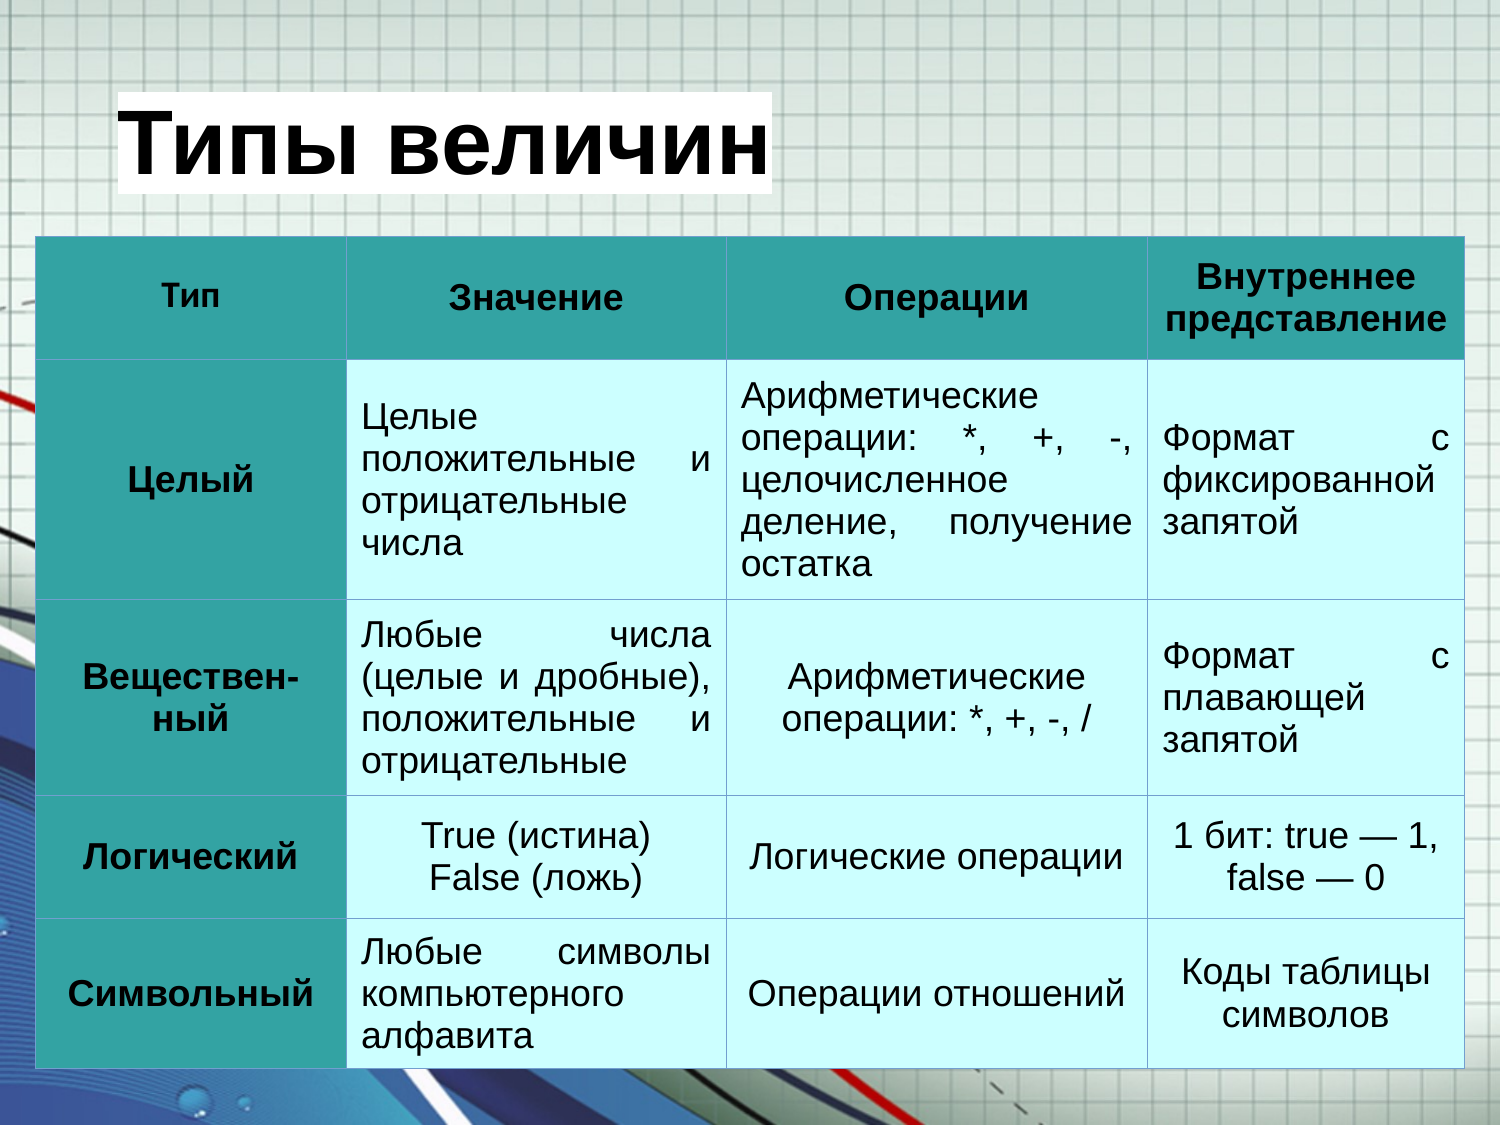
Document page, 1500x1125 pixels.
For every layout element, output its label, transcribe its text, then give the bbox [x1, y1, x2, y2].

title Типы величин [103, 32, 1397, 236]
table_cell Логический [36, 796, 346, 918]
table_header Тип [36, 237, 346, 359]
table_cell Веществен-ный [36, 600, 346, 795]
table_cell Арифметические операции: *, +, -, целочисленное деление, получение остатка [727, 360, 1147, 599]
table_cell True (истина) False (ложь) [347, 796, 726, 918]
table_cell Операции отношений [727, 919, 1147, 1068]
table_cell Любые числа (целые и дробные), положительные и отрицательные [347, 600, 726, 795]
table_cell Целые положительные и отрицательные числа [347, 360, 726, 599]
table_header Внутреннее представление [1148, 237, 1464, 359]
table_cell Коды таблицы символов [1148, 919, 1464, 1068]
table_cell Формат с плавающей запятой [1148, 600, 1464, 795]
table_cell Любые символы компьютерного алфавита [347, 919, 726, 1068]
table_cell Целый [36, 360, 346, 599]
table_header Операции [727, 237, 1147, 359]
table_cell Логические операции [727, 796, 1147, 918]
table_cell Символьный [36, 919, 346, 1068]
table_cell 1 бит: true — 1, false — 0 [1148, 796, 1464, 918]
picture [0, 0, 1500, 1125]
table_cell Формат с фиксированной запятой [1148, 360, 1464, 599]
table_cell Арифметические операции: *, +, -, / [727, 600, 1147, 795]
table_header Значение [347, 237, 726, 359]
